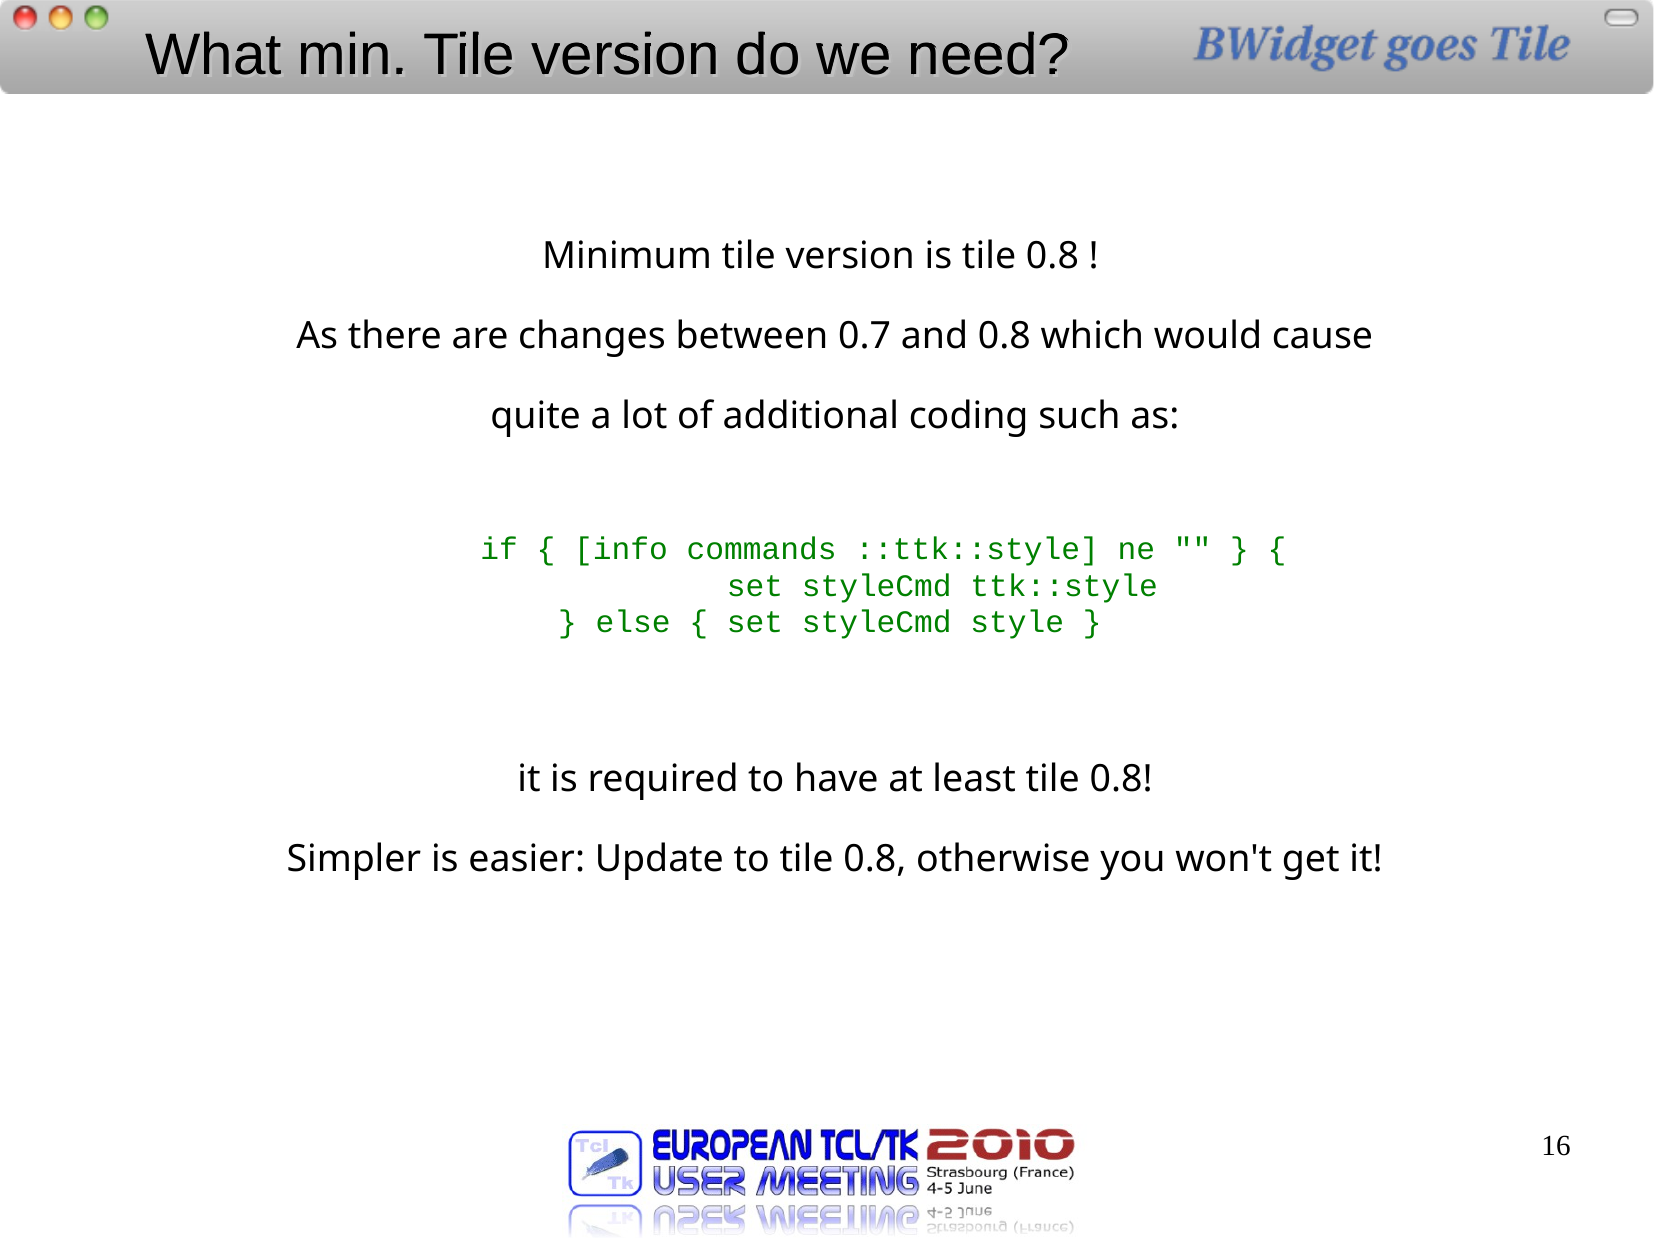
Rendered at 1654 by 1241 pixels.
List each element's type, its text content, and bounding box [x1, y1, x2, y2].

picture [562, 1124, 1088, 1238]
subtitle Minimum tile version is tile 0.8 ! As there are changes between 0.7 and 0.8 which would cause quite a lot of additional coding such as: if { [info commands ::ttk::style] ne "" } { set styleCmd ttk::style } else { set styleCmd style } it is required to have at least tile 0.8! Simpler is easier: Update to tile 0.8, otherwise you won't get it! [76, 145, 1565, 965]
title What min. Tile version do we need? [145, 16, 1449, 92]
picture [0, 0, 1654, 94]
